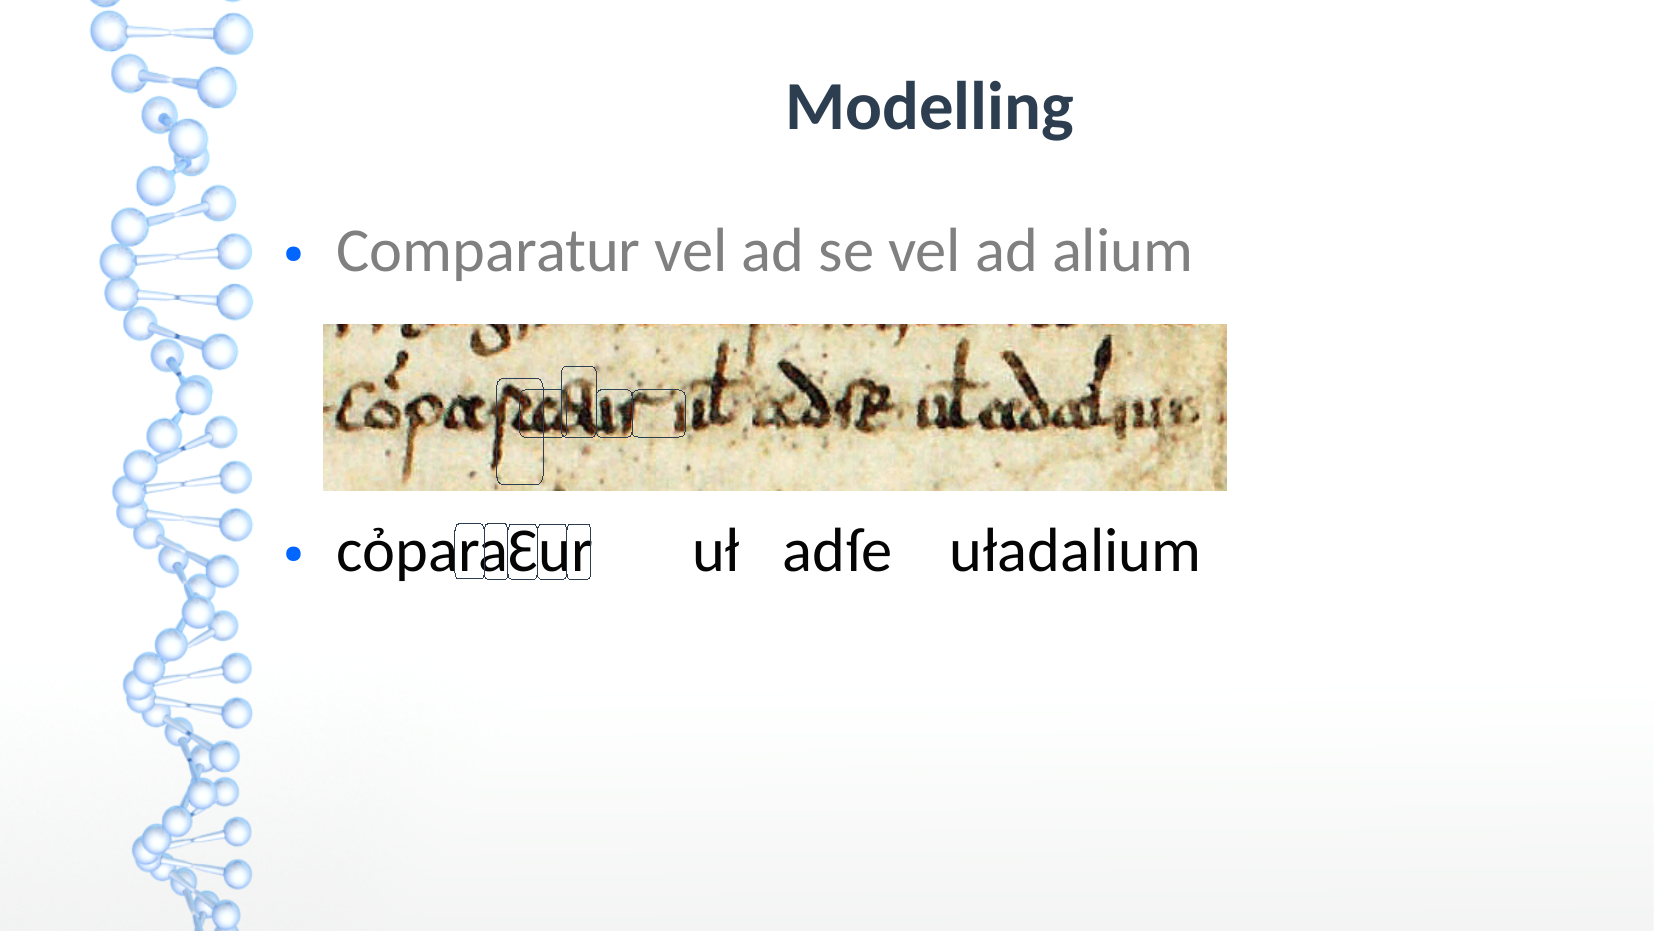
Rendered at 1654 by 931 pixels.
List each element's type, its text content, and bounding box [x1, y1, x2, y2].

text_box [454, 523, 591, 580]
text_box [496, 366, 686, 485]
list Comparatur vel ad se vel ad alium [265, 224, 1312, 308]
picture [0, 0, 1654, 931]
list cỏparaƐur uł adſe uładalium [265, 523, 1229, 615]
title Modelling [265, 35, 1595, 189]
